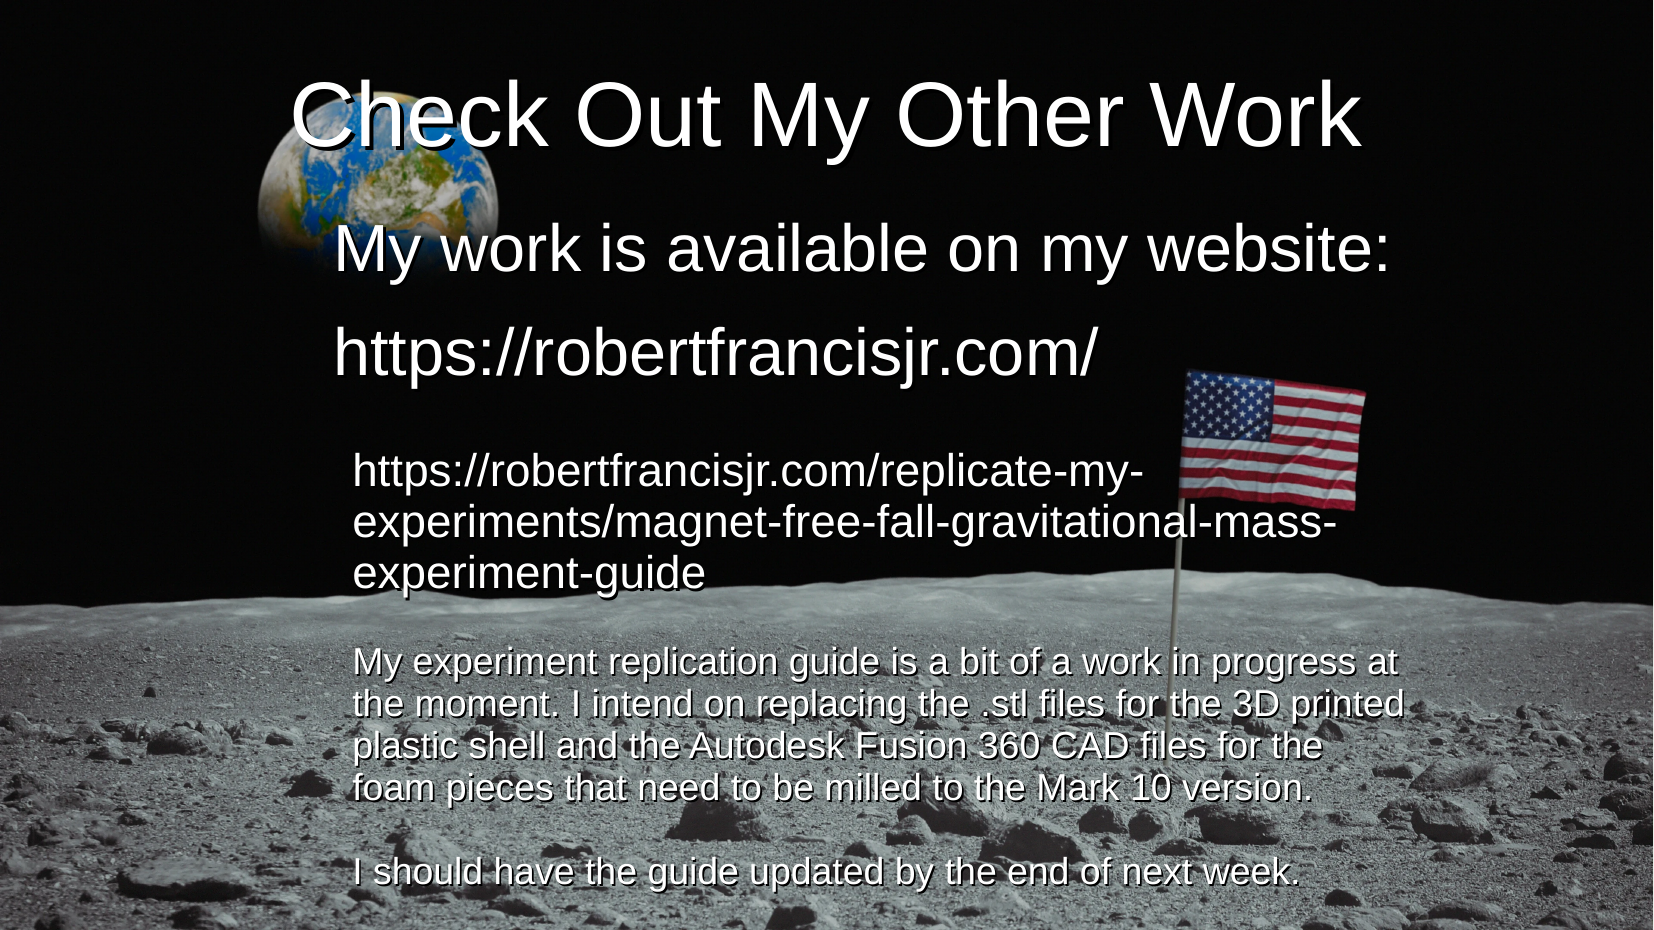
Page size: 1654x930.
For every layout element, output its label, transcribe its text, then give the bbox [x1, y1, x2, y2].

title Check Out My Other Work [82, 37, 1571, 193]
text_box https://robertfrancisjr.com/replicate-my-experiments/magnet-free-fall-gravitational-mass-experiment-guide My experiment replication guide is a bit of a work in progress at the moment. I intend on replacing the .stl files for the 3D printed plastic shell and the Autodesk Fusion 360 CAD files for the foam pieces that need to be milled to the Mark 10 version. I should have the guide updated by the end of next week. [337, 437, 1426, 901]
list My work is available on my website: https://robertfrancisjr.com/ [262, 210, 1653, 751]
picture [0, 0, 1654, 930]
